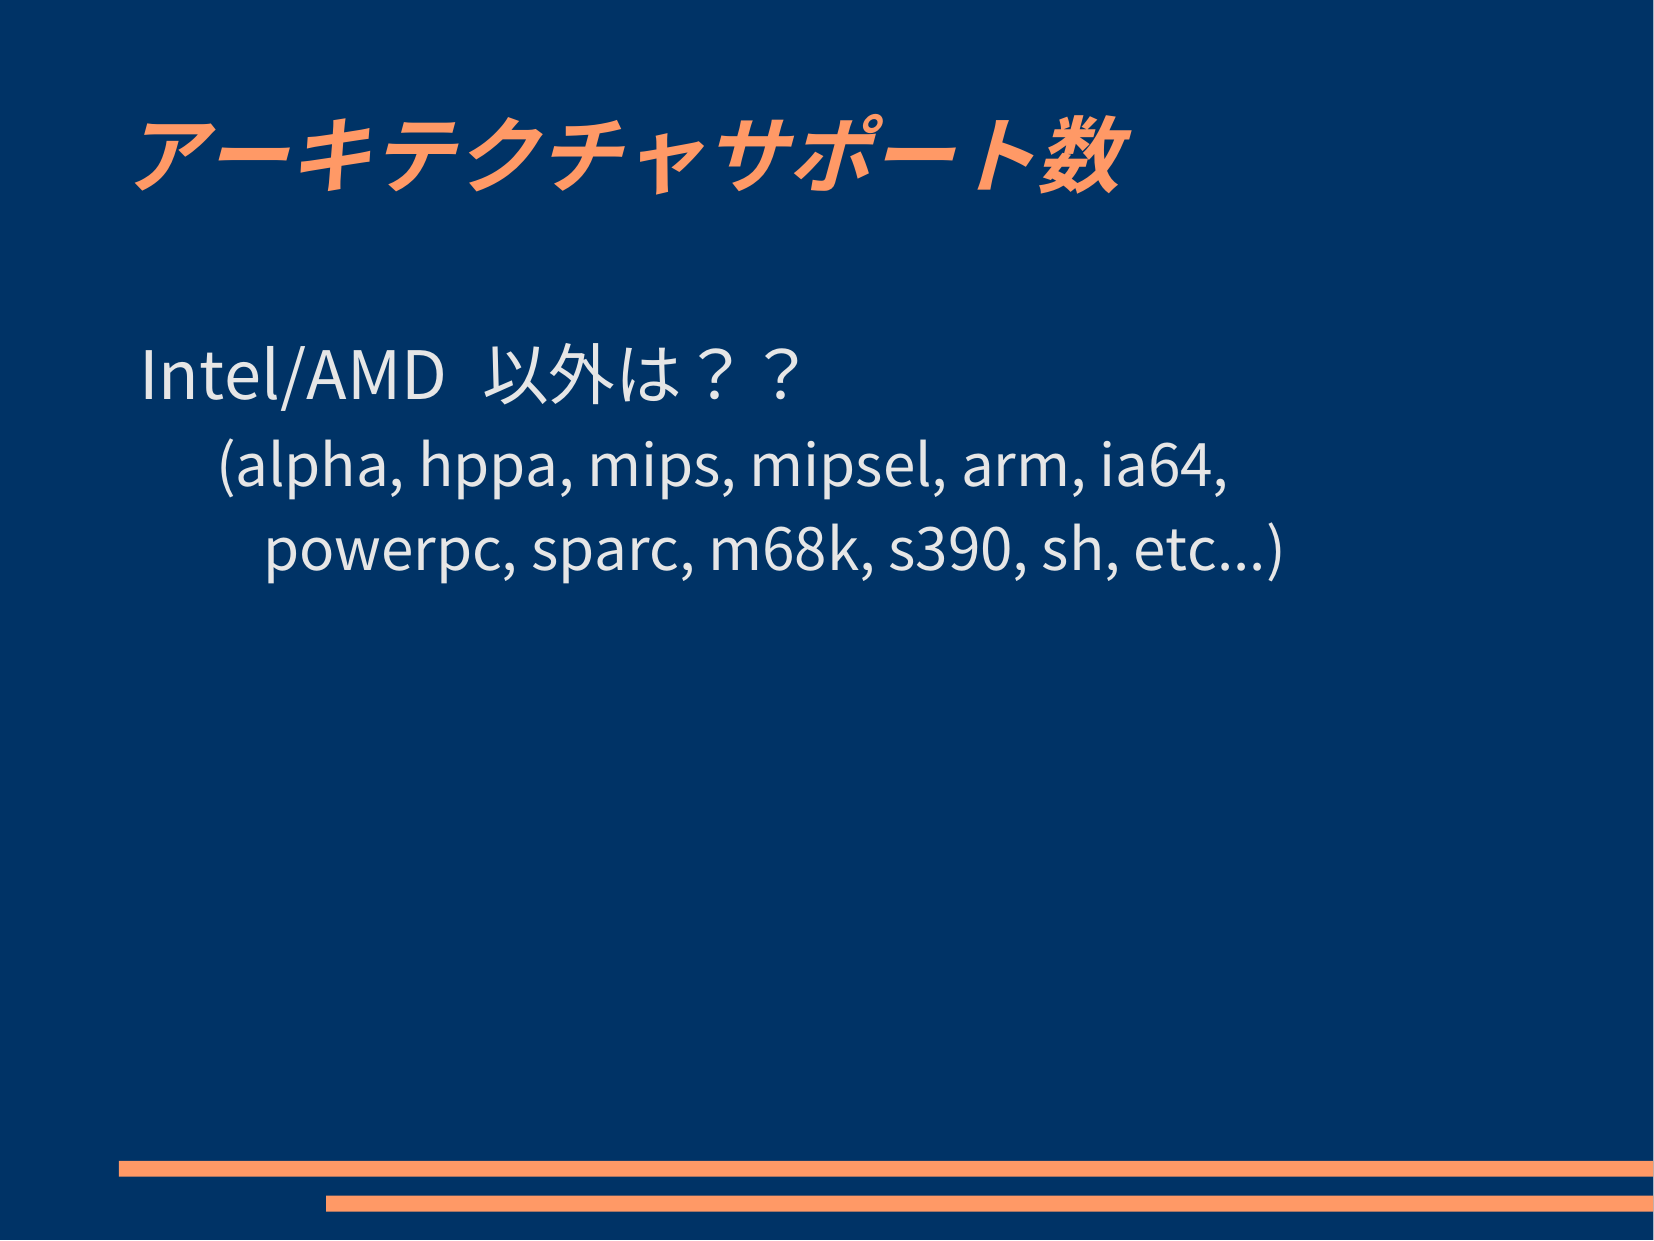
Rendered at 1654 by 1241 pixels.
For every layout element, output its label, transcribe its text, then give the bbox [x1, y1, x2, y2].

list Intel/AMD 以外は？？ (alpha, hppa, mips, mipsel, arm, ia64, powerpc, sparc, m68k, s390, sh, etc...) [121, 322, 1561, 1132]
title アーキテクチャサポート数 [121, 46, 1534, 254]
